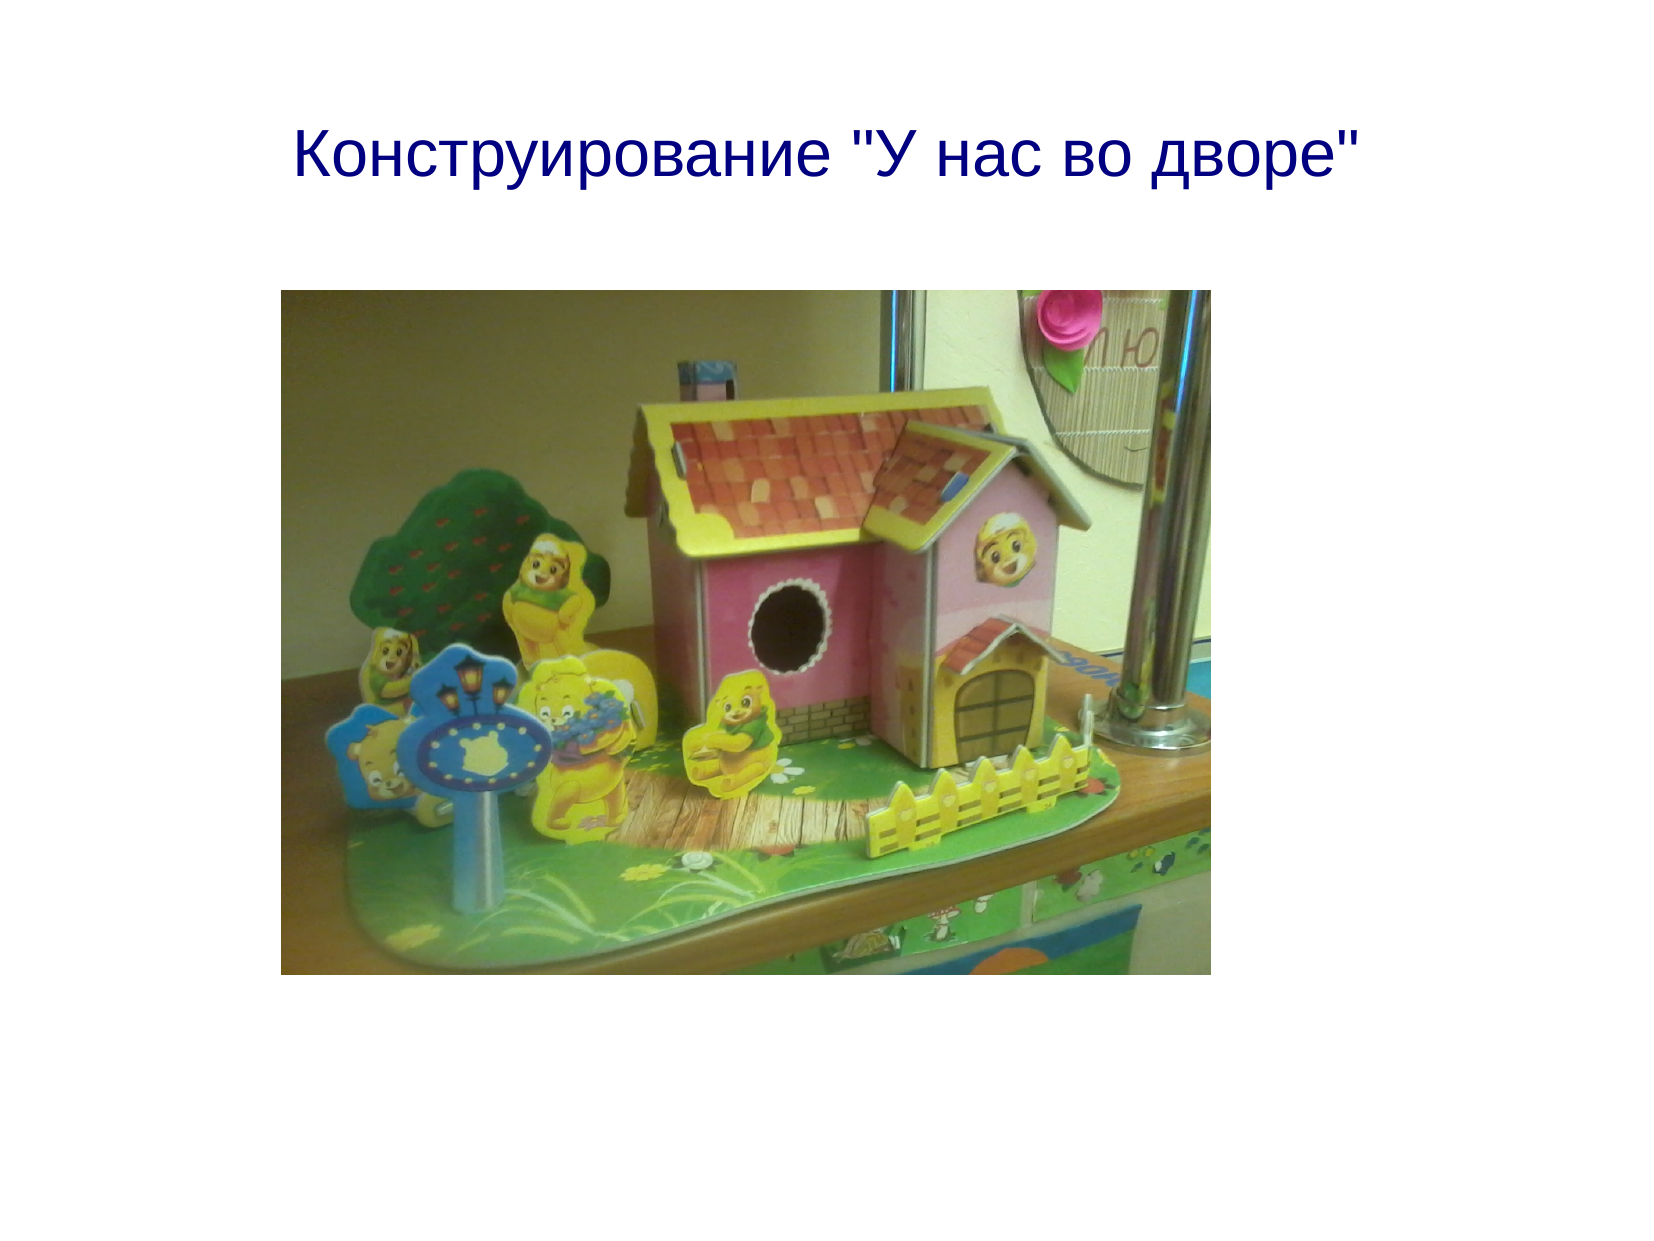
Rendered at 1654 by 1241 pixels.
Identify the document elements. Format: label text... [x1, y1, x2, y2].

picture [281, 290, 1211, 975]
title Конструирование "У нас во дворе" [82, 49, 1571, 257]
